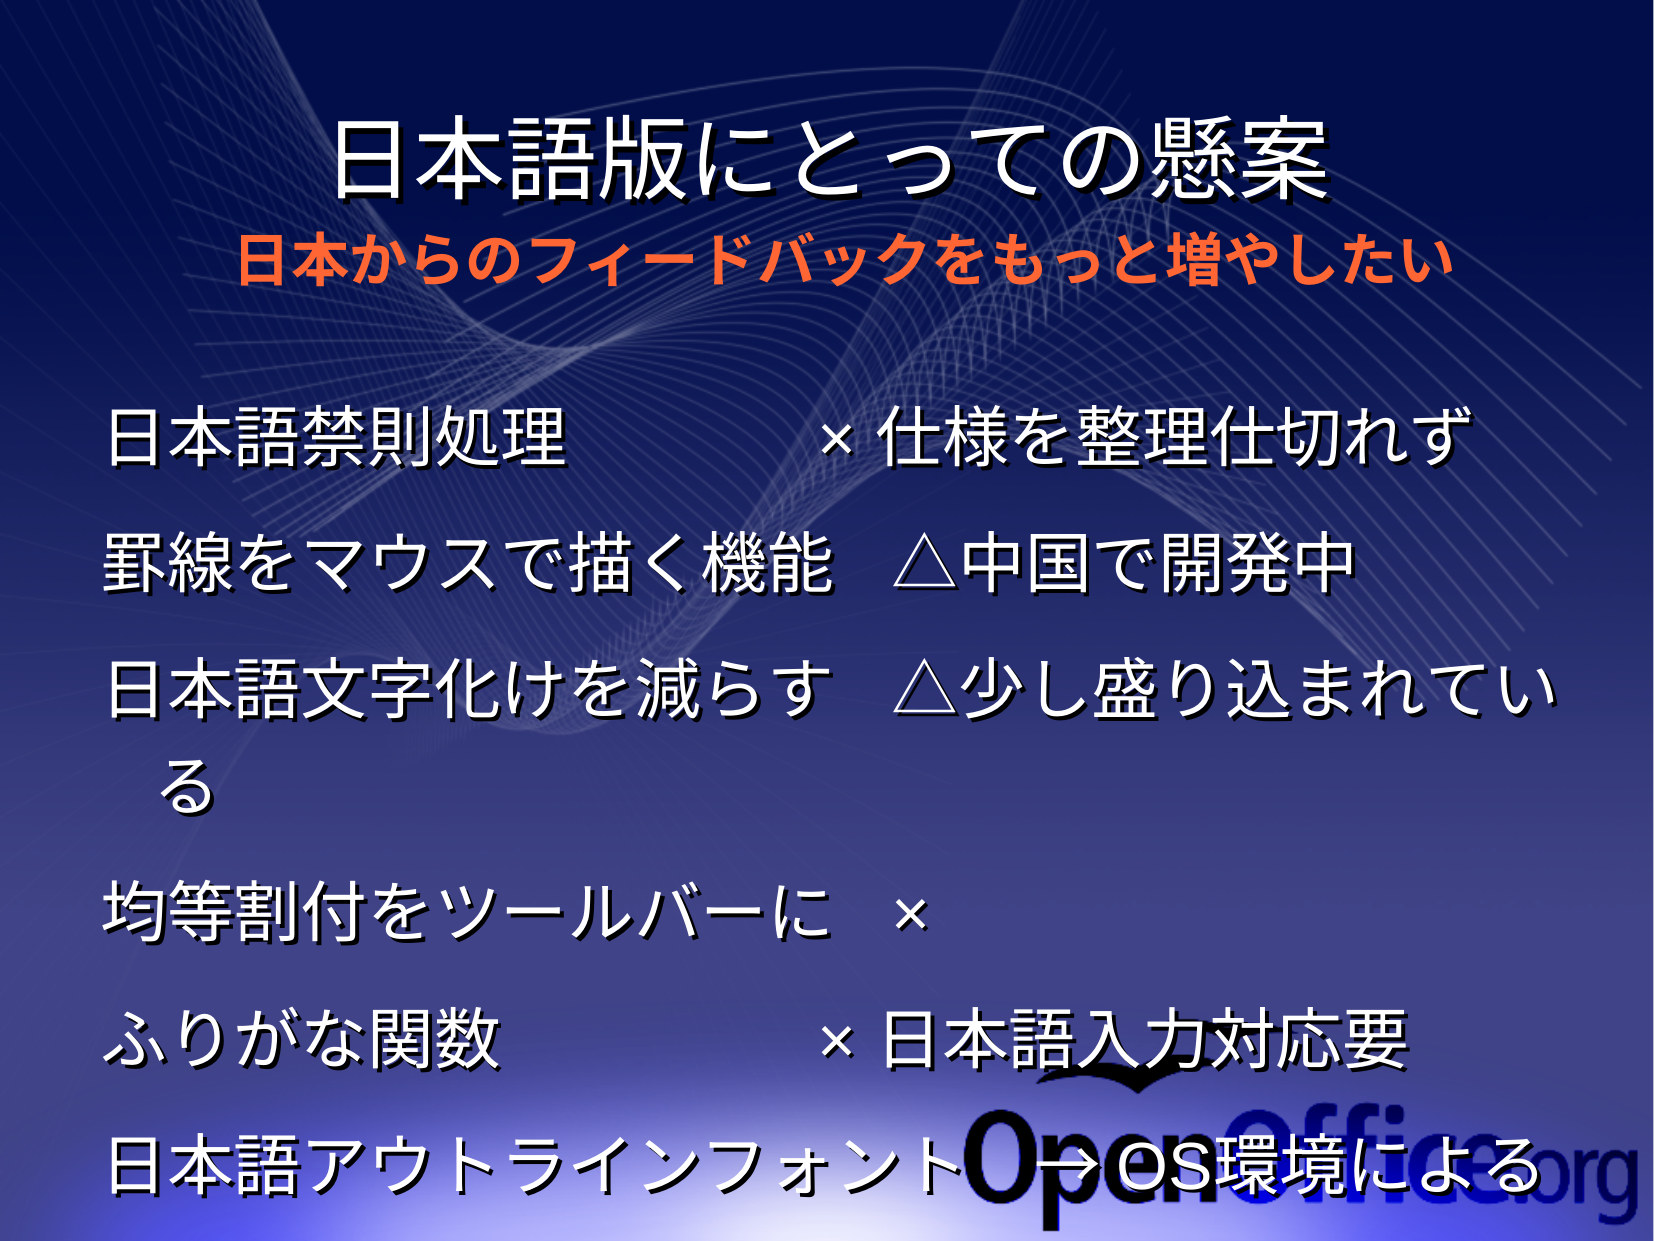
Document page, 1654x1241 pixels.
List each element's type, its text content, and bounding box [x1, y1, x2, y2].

text_box 日本からのフィードバックをもっと増やしたい [88, 206, 1565, 280]
list 日本語禁則処理 × 仕様を整理仕切れず 罫線をマウスで描く機能 △中国で開発中 日本語文字化けを減らす △少し盛り込まれている 均等割付をツールバーに × ふりがな関数 × 日本語入力対応要 日本語アウトラインフォント → OS環境による 日本語入力環境 → OS環境による [82, 383, 1571, 1109]
title 日本語版にとっての懸案 [82, 49, 1571, 257]
picture [0, 0, 1654, 1241]
